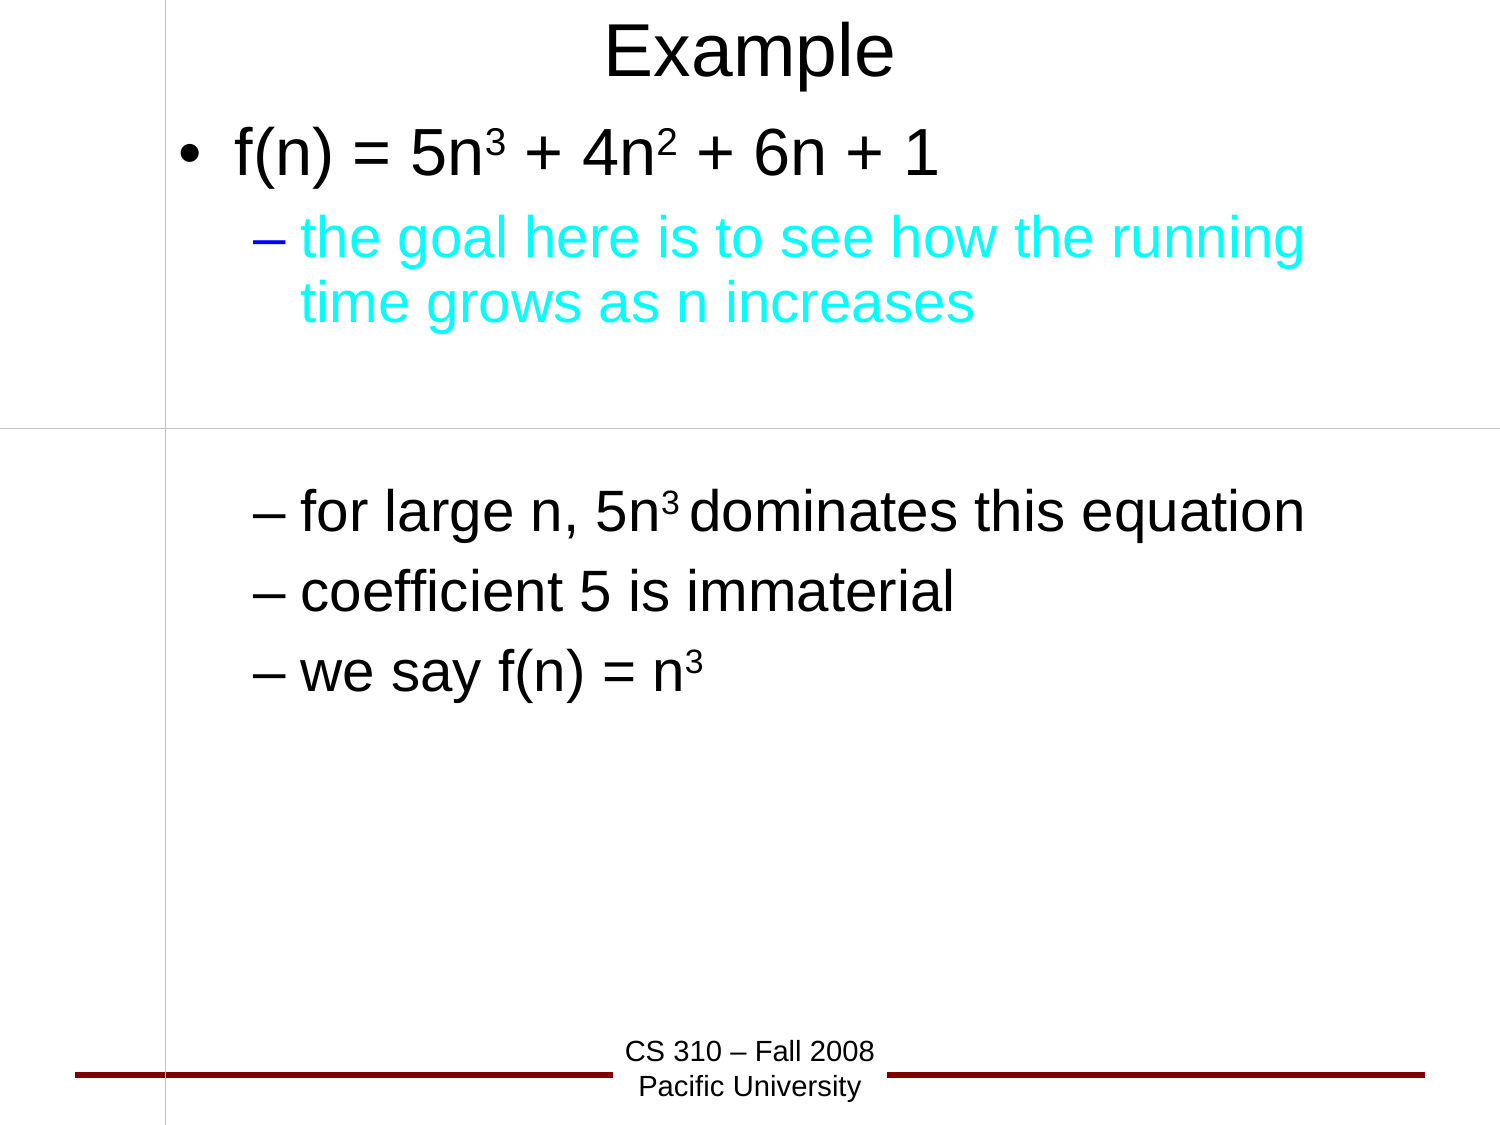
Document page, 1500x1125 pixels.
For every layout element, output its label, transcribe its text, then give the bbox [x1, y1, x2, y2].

list f(n) = 5n3 + 4n2 + 6n + 1 the goal here is to see how the running time grows as n increases for large n, 5n3 dominates this equation coefficient 5 is immaterial we say f(n) = n3 [163, 107, 1439, 996]
title Example [112, 0, 1388, 100]
